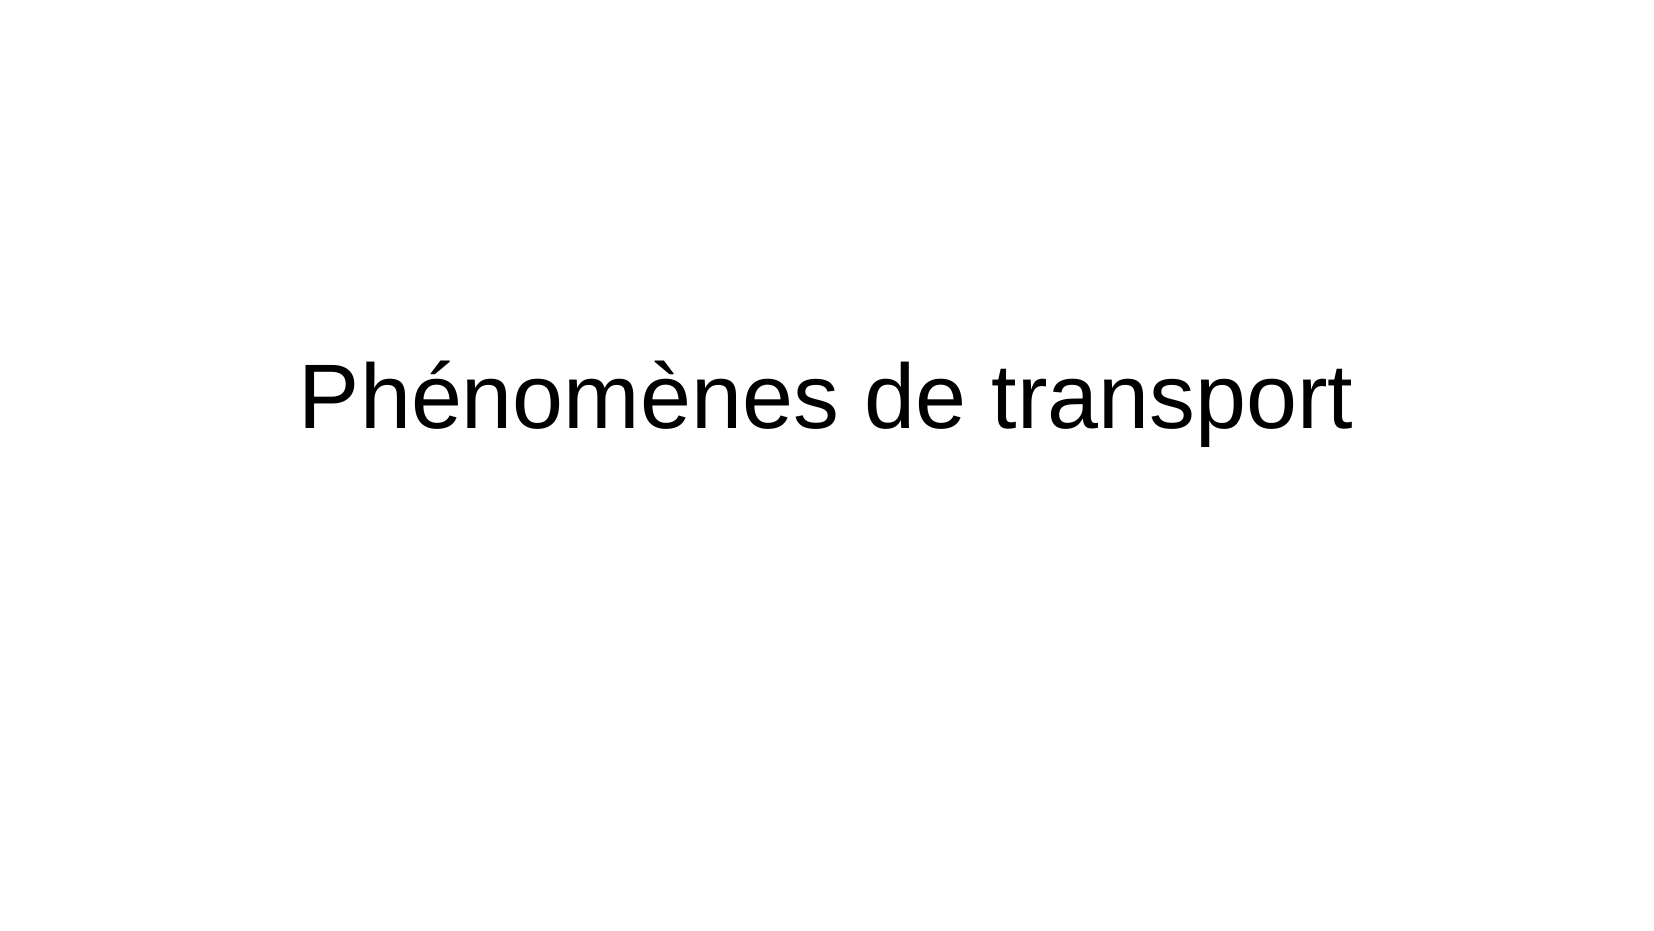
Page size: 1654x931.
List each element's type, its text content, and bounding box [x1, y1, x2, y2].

title Phénomènes de transport [82, 318, 1571, 475]
